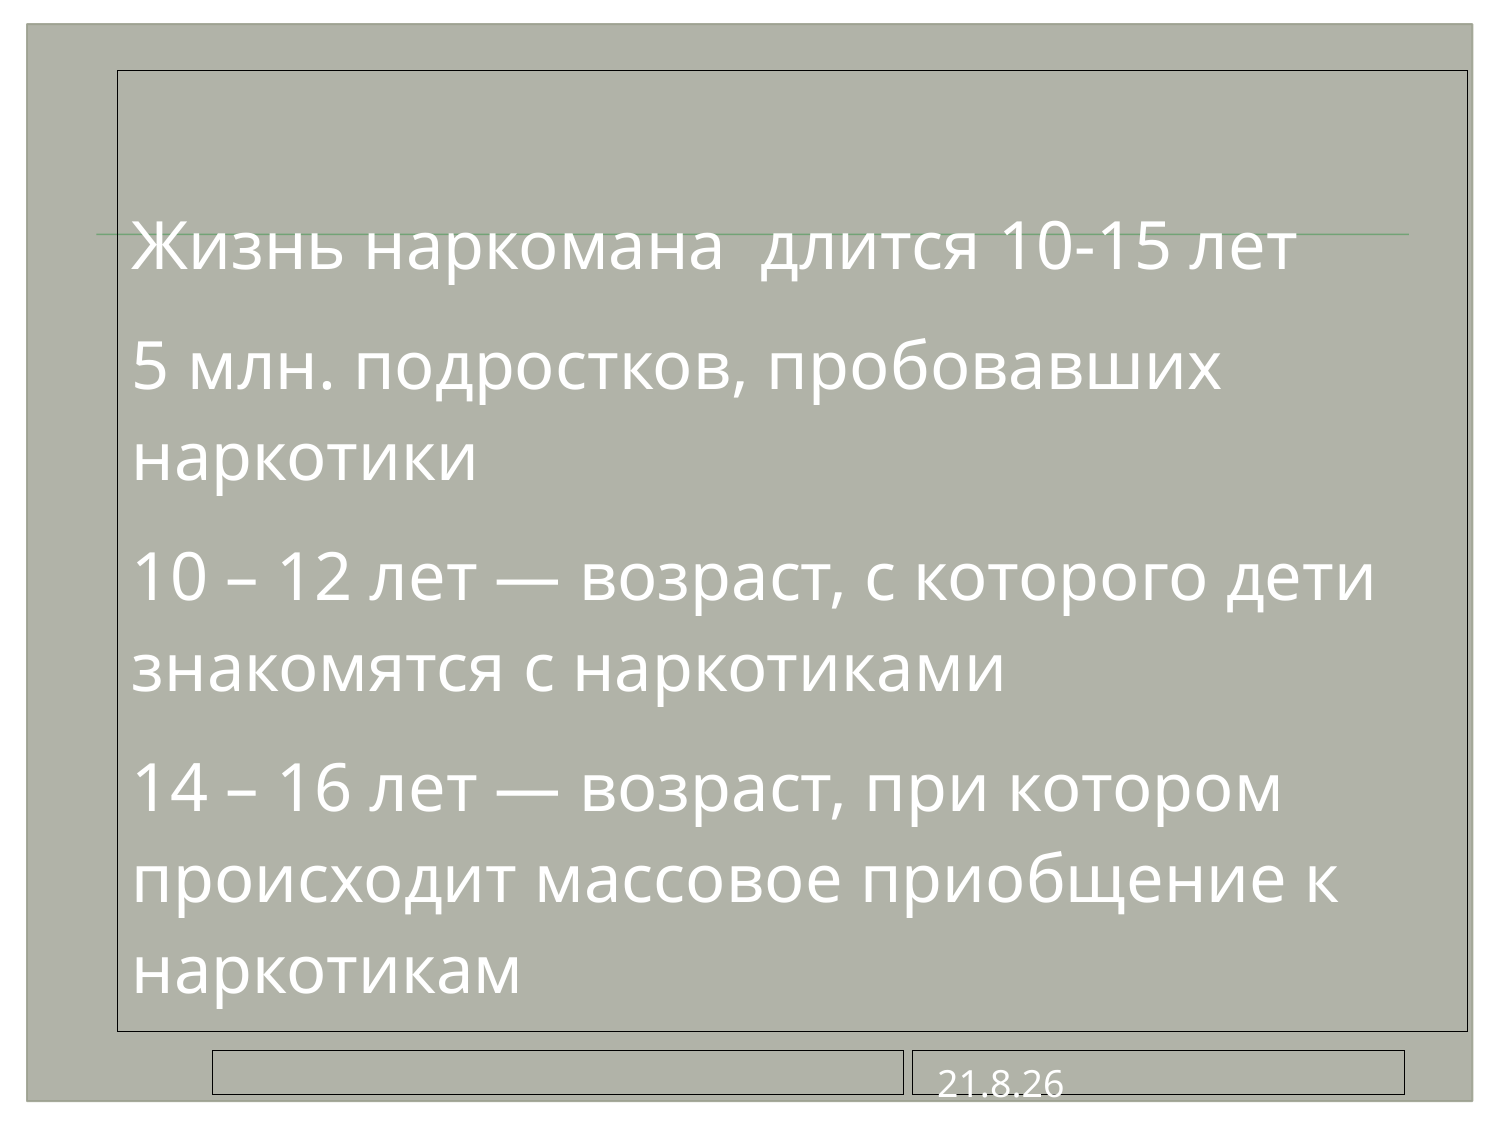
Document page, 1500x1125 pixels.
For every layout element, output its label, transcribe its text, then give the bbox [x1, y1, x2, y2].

list Жизнь наркомана длится 10-15 лет 5 млн. подростков, пробовавших наркотики 10 – 12 лет — возраст, с которого дети знакомятся с наркотиками 14 – 16 лет — возраст, при котором происходит массовое приобщение к наркотикам [117, 70, 1468, 1032]
